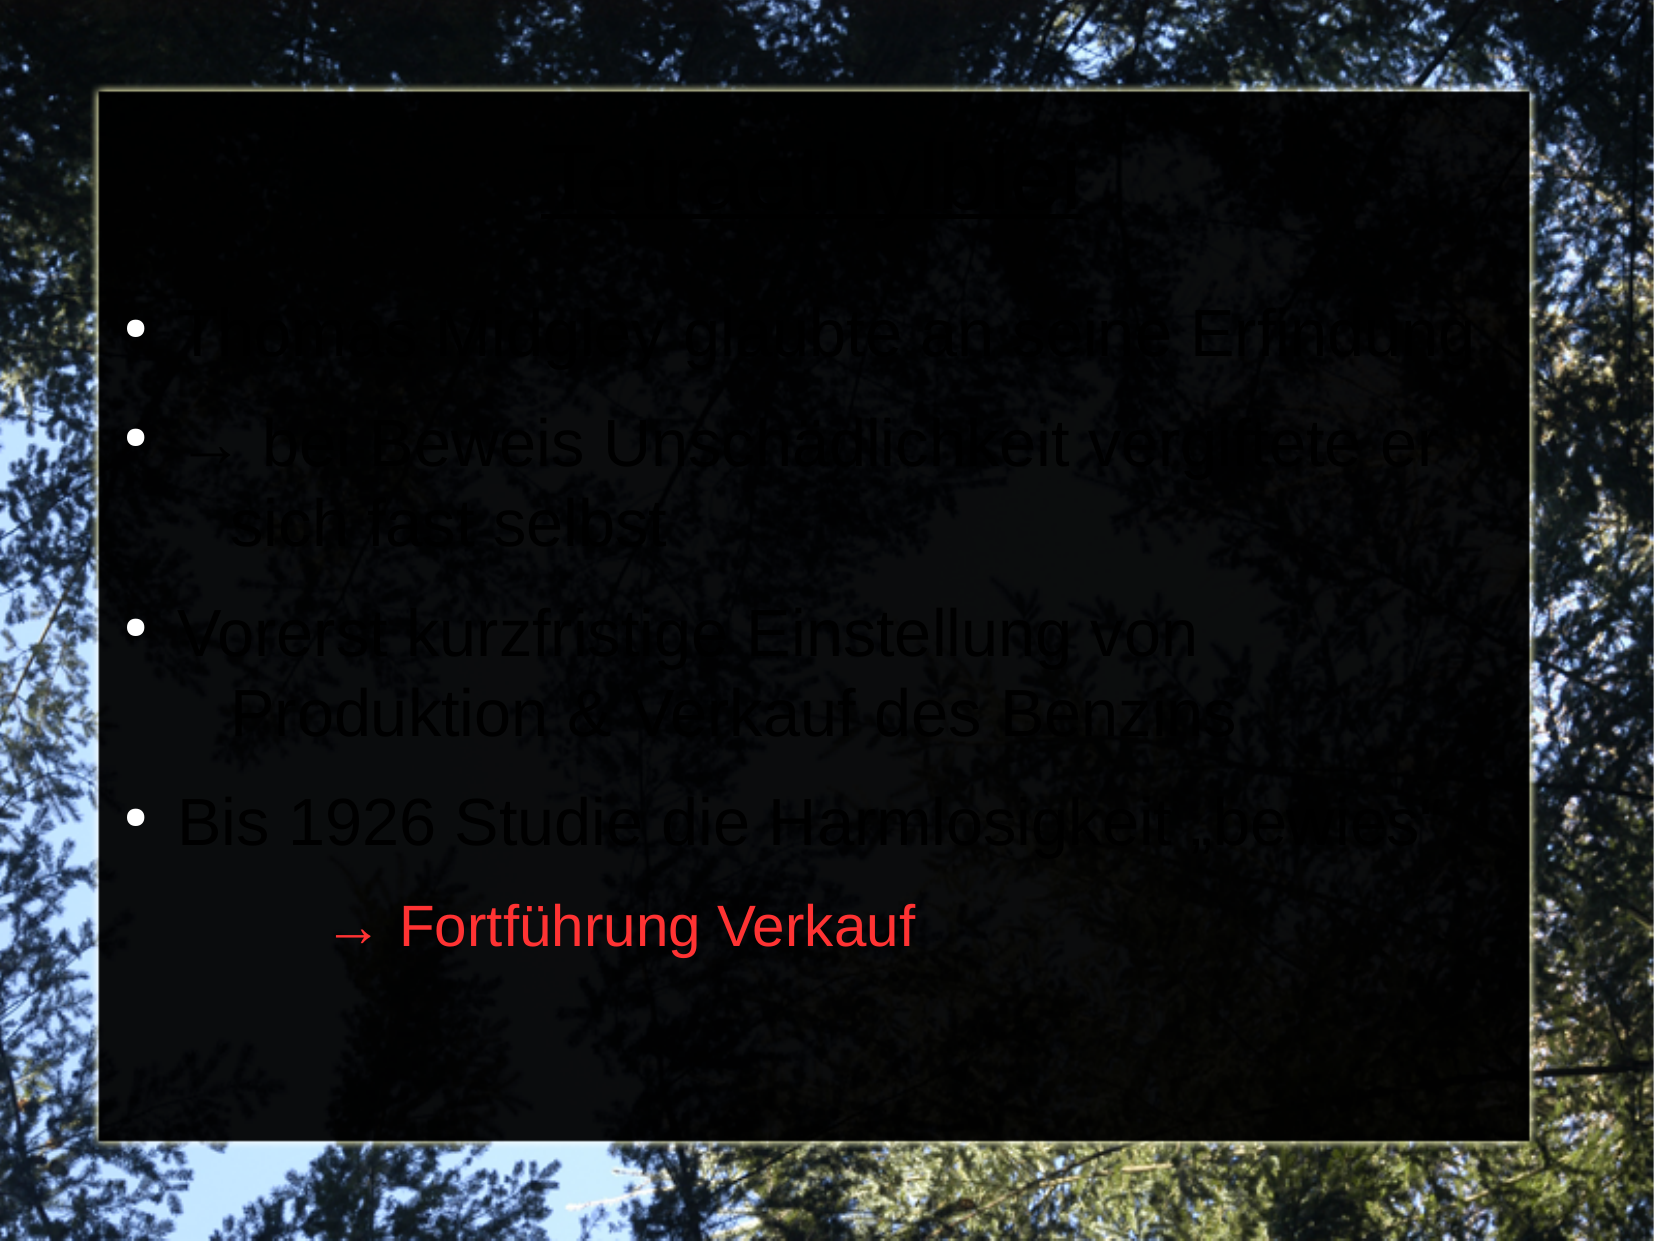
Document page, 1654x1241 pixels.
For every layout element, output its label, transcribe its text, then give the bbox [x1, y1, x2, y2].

title Tetraethylblei [88, 88, 1536, 257]
list Thomas Midgley glaubte an seine Erfindung → bei Beweis Unschädlichkeit vergiftete er sich fast selbst Vorerst kurzfristige Einstellung von Produktion & Verkauf des Benzins Bis 1926 Studie die Harmlosigkeit „bewies“ → Fortführung Verkauf [88, 290, 1536, 1241]
